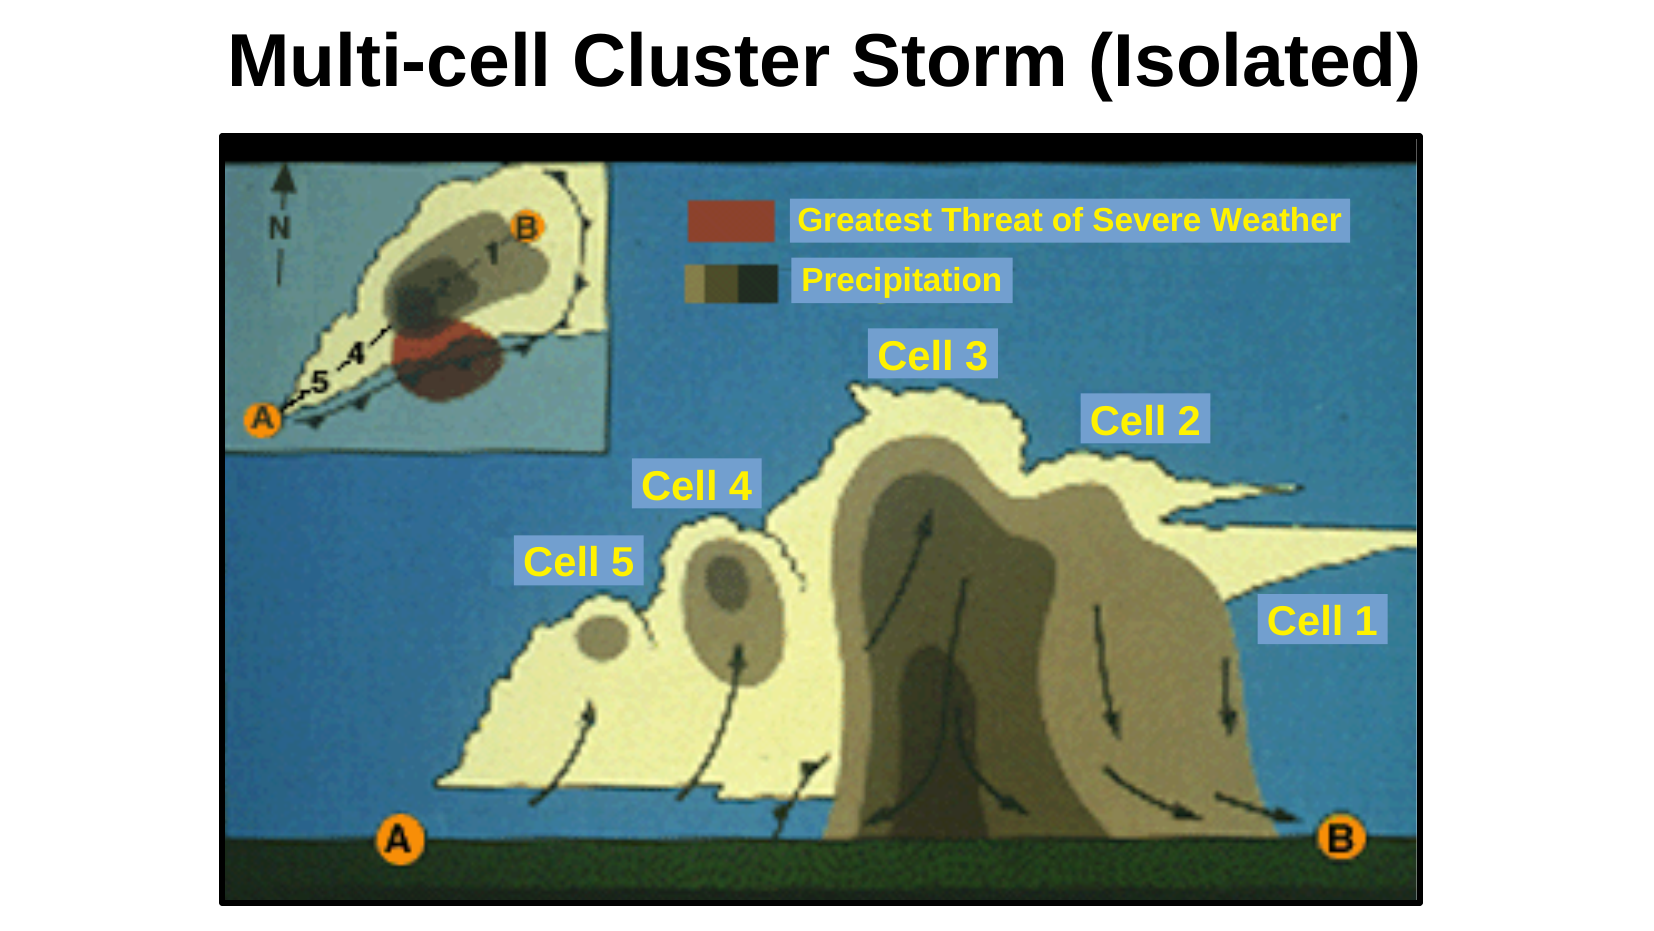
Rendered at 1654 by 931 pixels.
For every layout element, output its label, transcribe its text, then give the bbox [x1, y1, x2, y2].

text_box Cell 3 [867, 328, 998, 379]
text_box Cell 1 [1257, 594, 1388, 645]
title Multi-cell Cluster Storm (Isolated) [0, 5, 1654, 107]
text_box Cell 5 [513, 535, 644, 586]
picture [225, 139, 1417, 901]
text_box Precipitation [791, 257, 1013, 304]
text_box Cell 2 [1080, 393, 1211, 444]
text_box Cell 4 [631, 458, 762, 509]
text_box Greatest Threat of Severe Weather [789, 198, 1351, 243]
